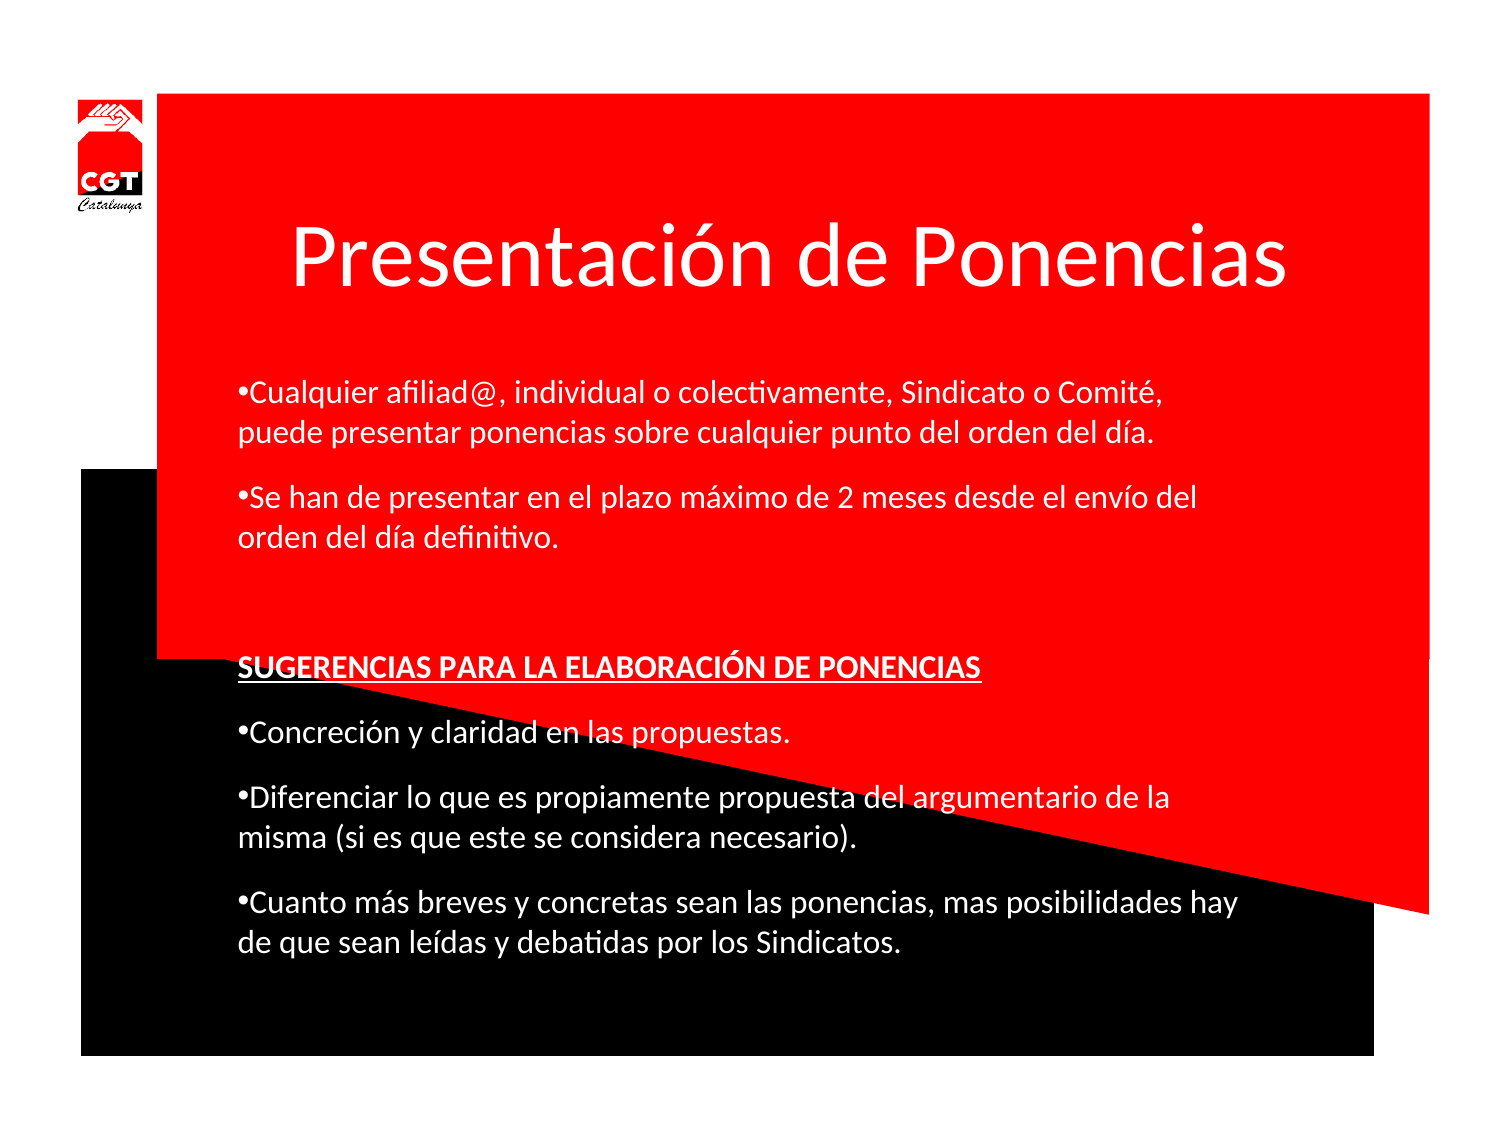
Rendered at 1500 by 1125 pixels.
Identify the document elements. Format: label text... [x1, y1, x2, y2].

title Presentación de Ponencias [152, 128, 1428, 370]
text_box [81, 93, 1430, 1055]
chart [70, 93, 153, 220]
text_box Cualquier afiliad@, individual o colectivamente, Sindicato o Comité, puede presentar ponencias sobre cualquier punto del orden del día. Se han de presentar en el plazo máximo de 2 meses desde el envío del orden del día definitivo. SUGERENCIAS PARA LA ELABORACIÓN DE PONENCIAS Concreción y claridad en las propuestas. Diferenciar lo que es propiamente propuesta del argumentario de la misma (si es que este se considera necesario). Cuanto más breves y concretas sean las ponencias, mas posibilidades hay de que sean leídas y debatidas por los Sindicatos. [222, 370, 1273, 985]
